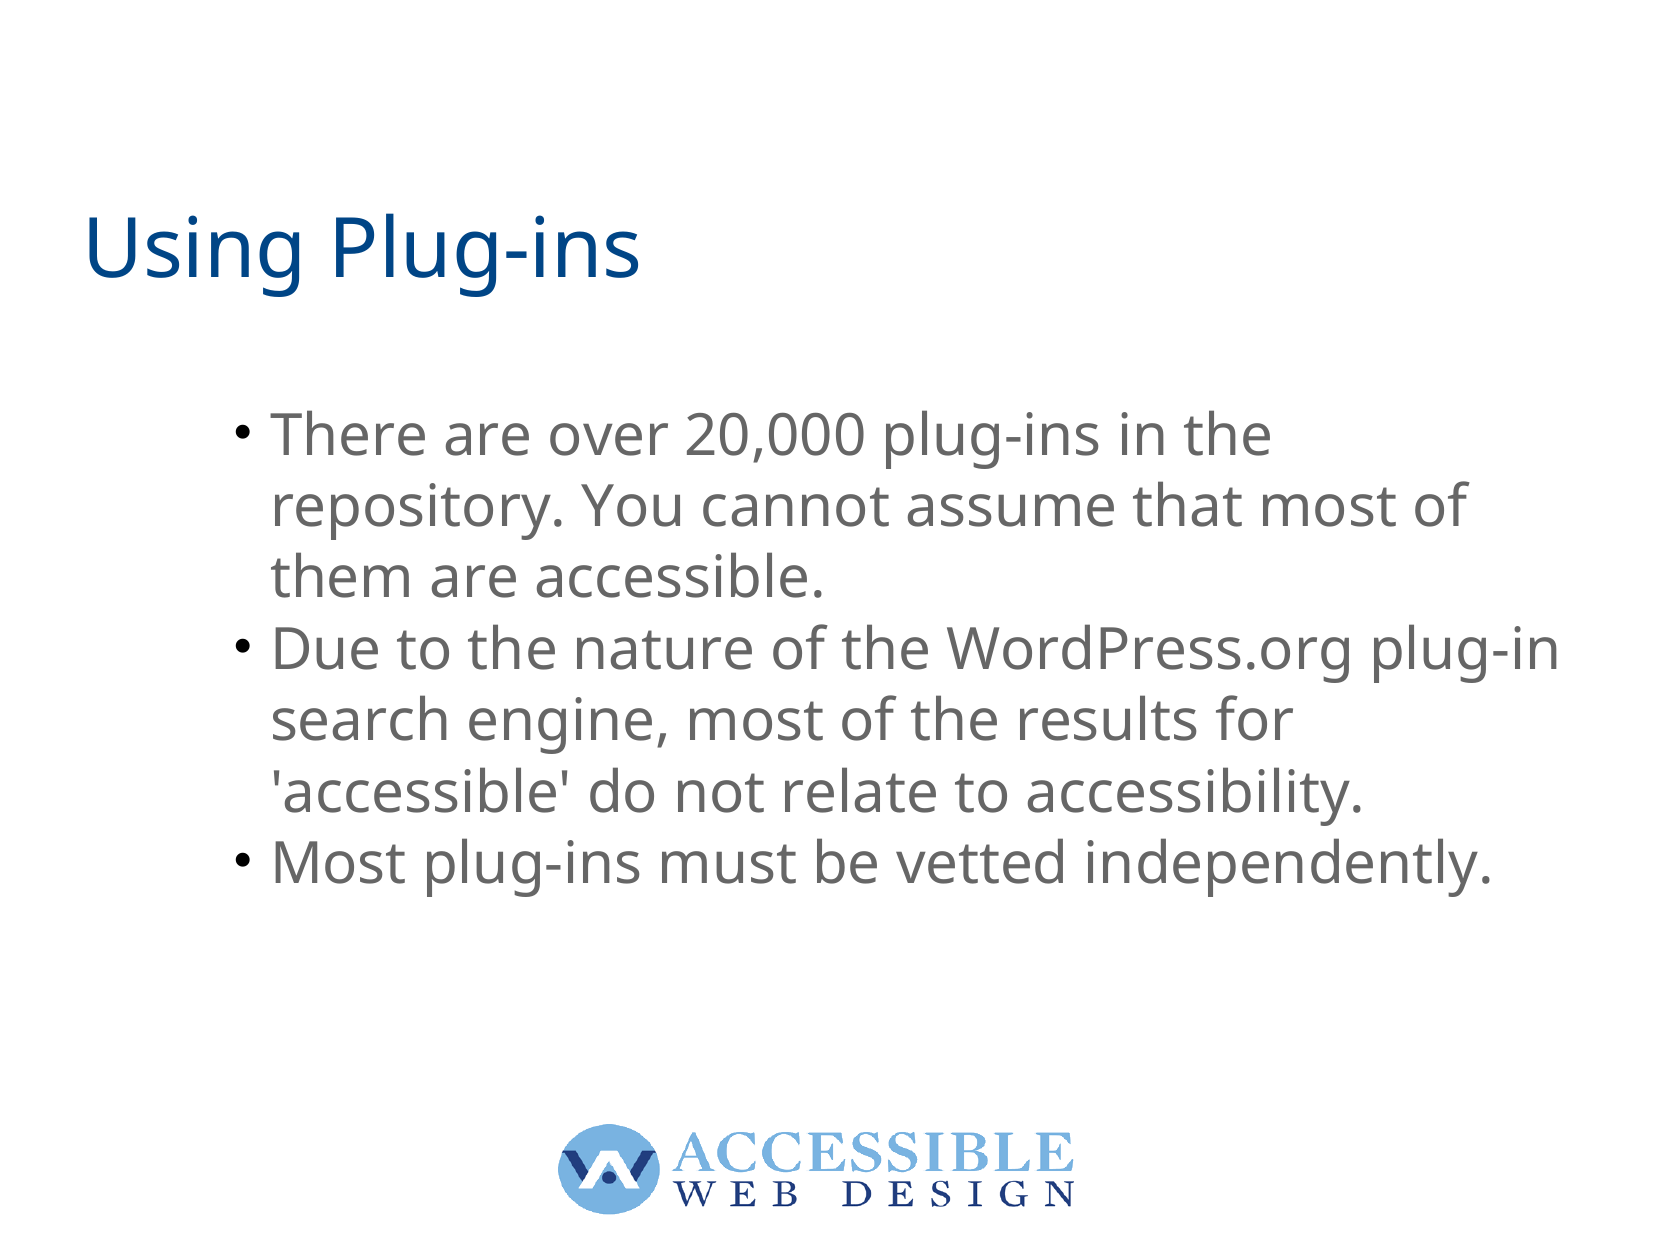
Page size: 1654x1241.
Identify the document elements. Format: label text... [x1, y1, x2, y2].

picture [558, 1124, 1074, 1215]
text_box Using Plug-ins There are over 20,000 plug-ins in the repository. You cannot assume that most of them are accessible. Due to the nature of the WordPress.org plug-in search engine, most of the results for 'accessible' do not relate to accessibility. Most plug-ins must be vetted independently. [82, 49, 1571, 1109]
